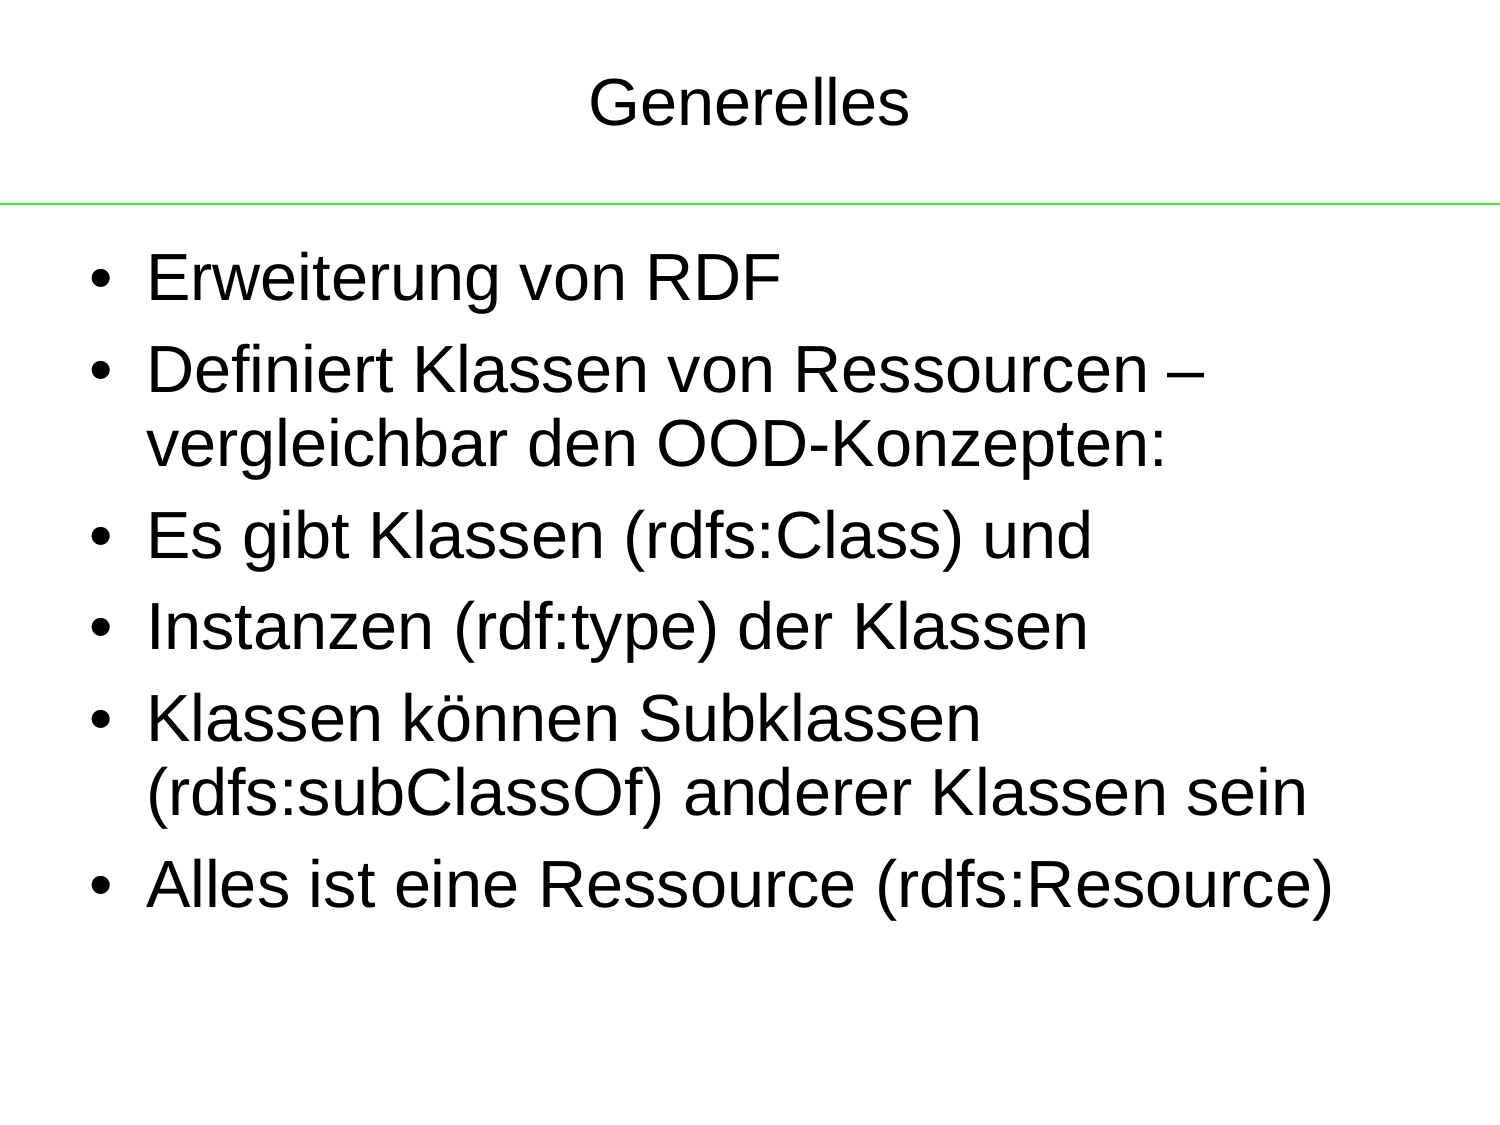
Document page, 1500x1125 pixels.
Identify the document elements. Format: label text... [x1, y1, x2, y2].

title Generelles [75, 49, 1426, 155]
list Erweiterung von RDF Definiert Klassen von Ressourcen – vergleichbar den OOD-Konzepten: Es gibt Klassen (rdfs:Class) und Instanzen (rdf:type) der Klassen Klassen können Subklassen (rdfs:subClassOf) anderer Klassen sein Alles ist eine Ressource (rdfs:Resource) [75, 232, 1426, 1000]
